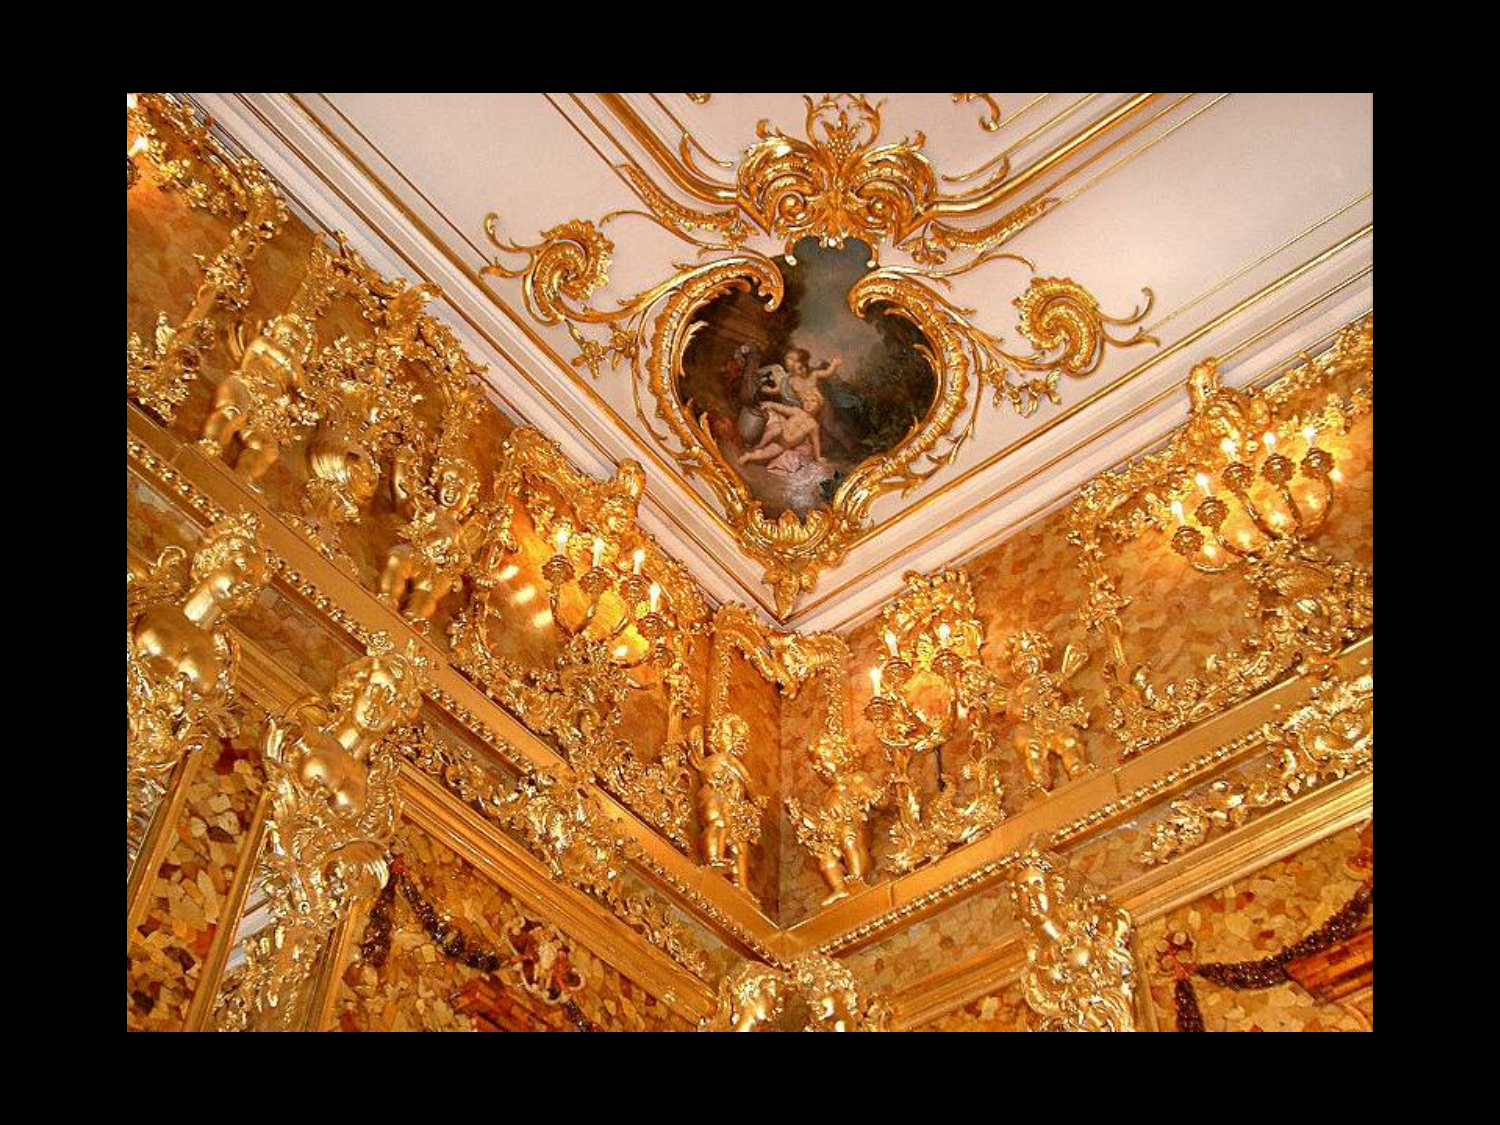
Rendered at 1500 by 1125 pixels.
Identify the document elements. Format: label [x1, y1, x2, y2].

picture [127, 93, 1373, 1032]
